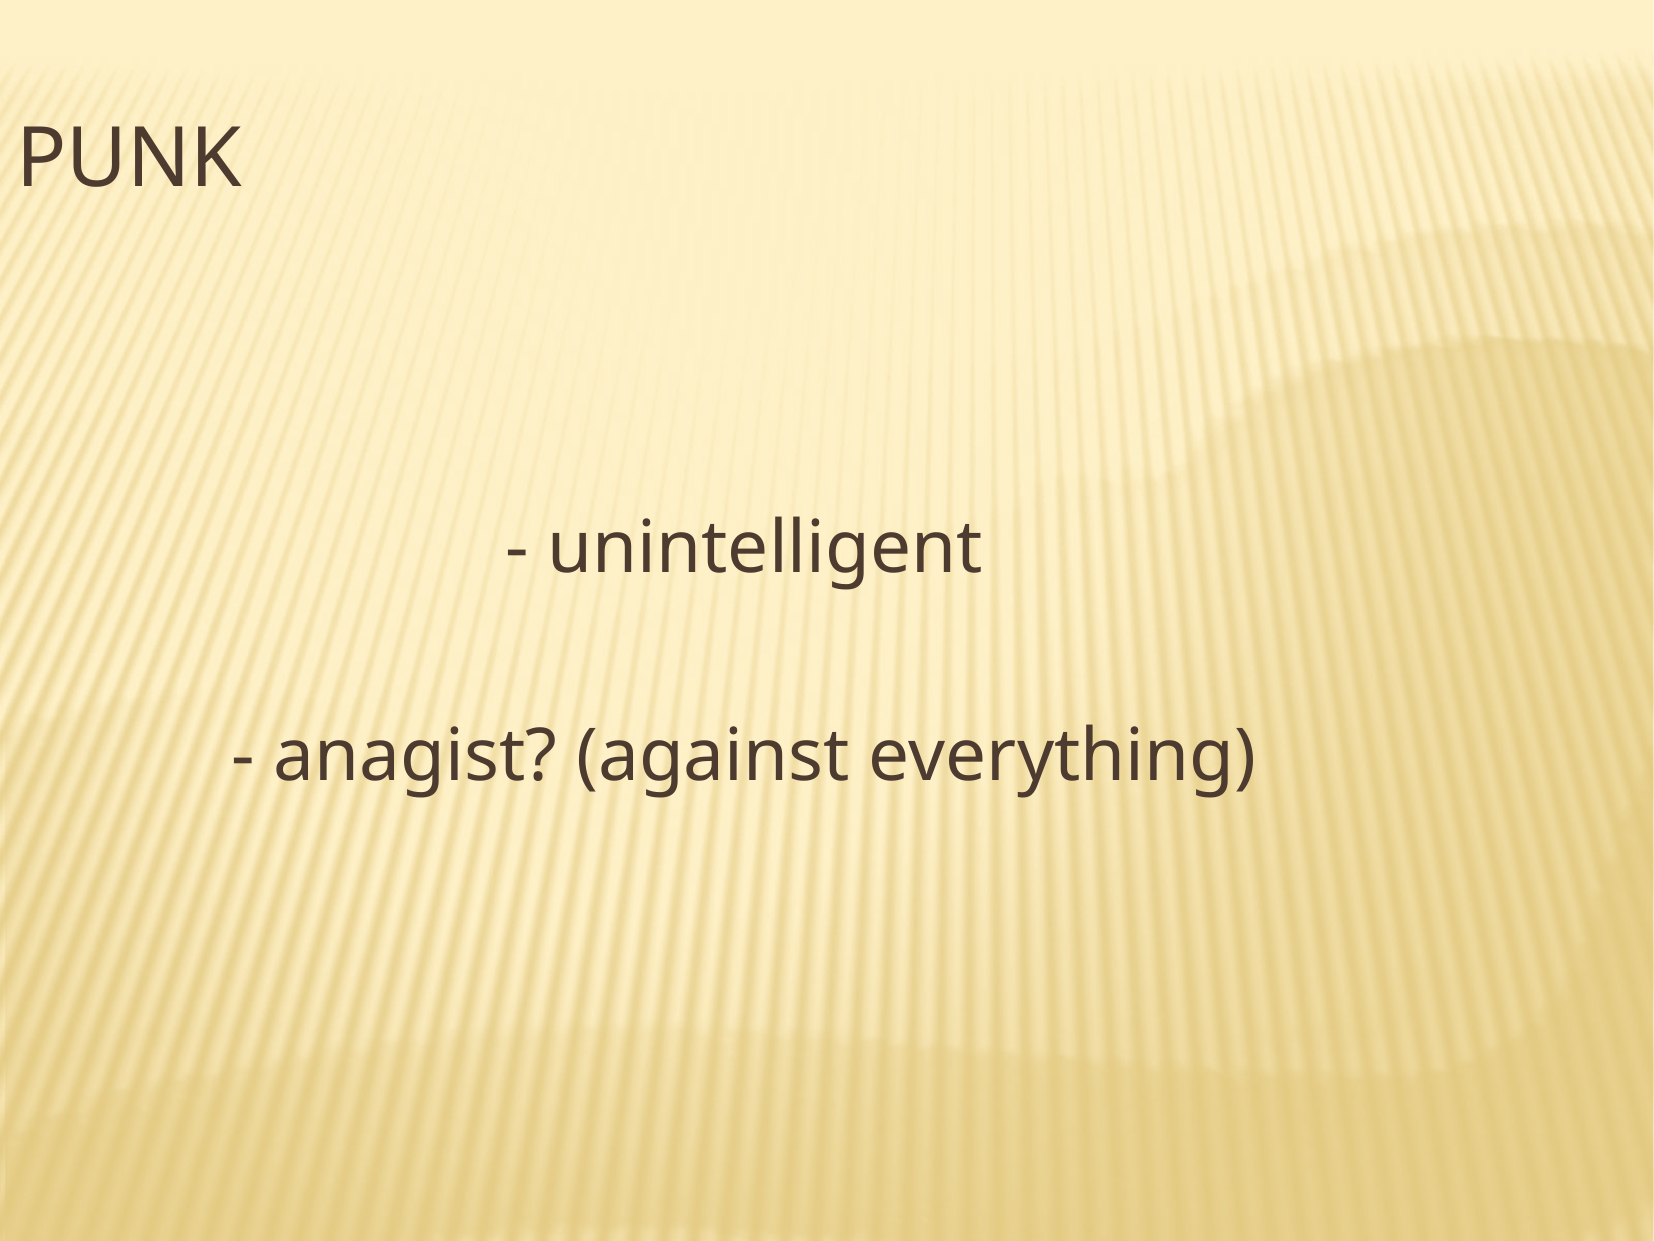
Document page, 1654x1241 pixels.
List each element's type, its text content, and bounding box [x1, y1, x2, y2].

subtitle - unintelligent - anagist? (against everything) [0, 297, 1489, 1102]
title Punk [0, 56, 1489, 250]
